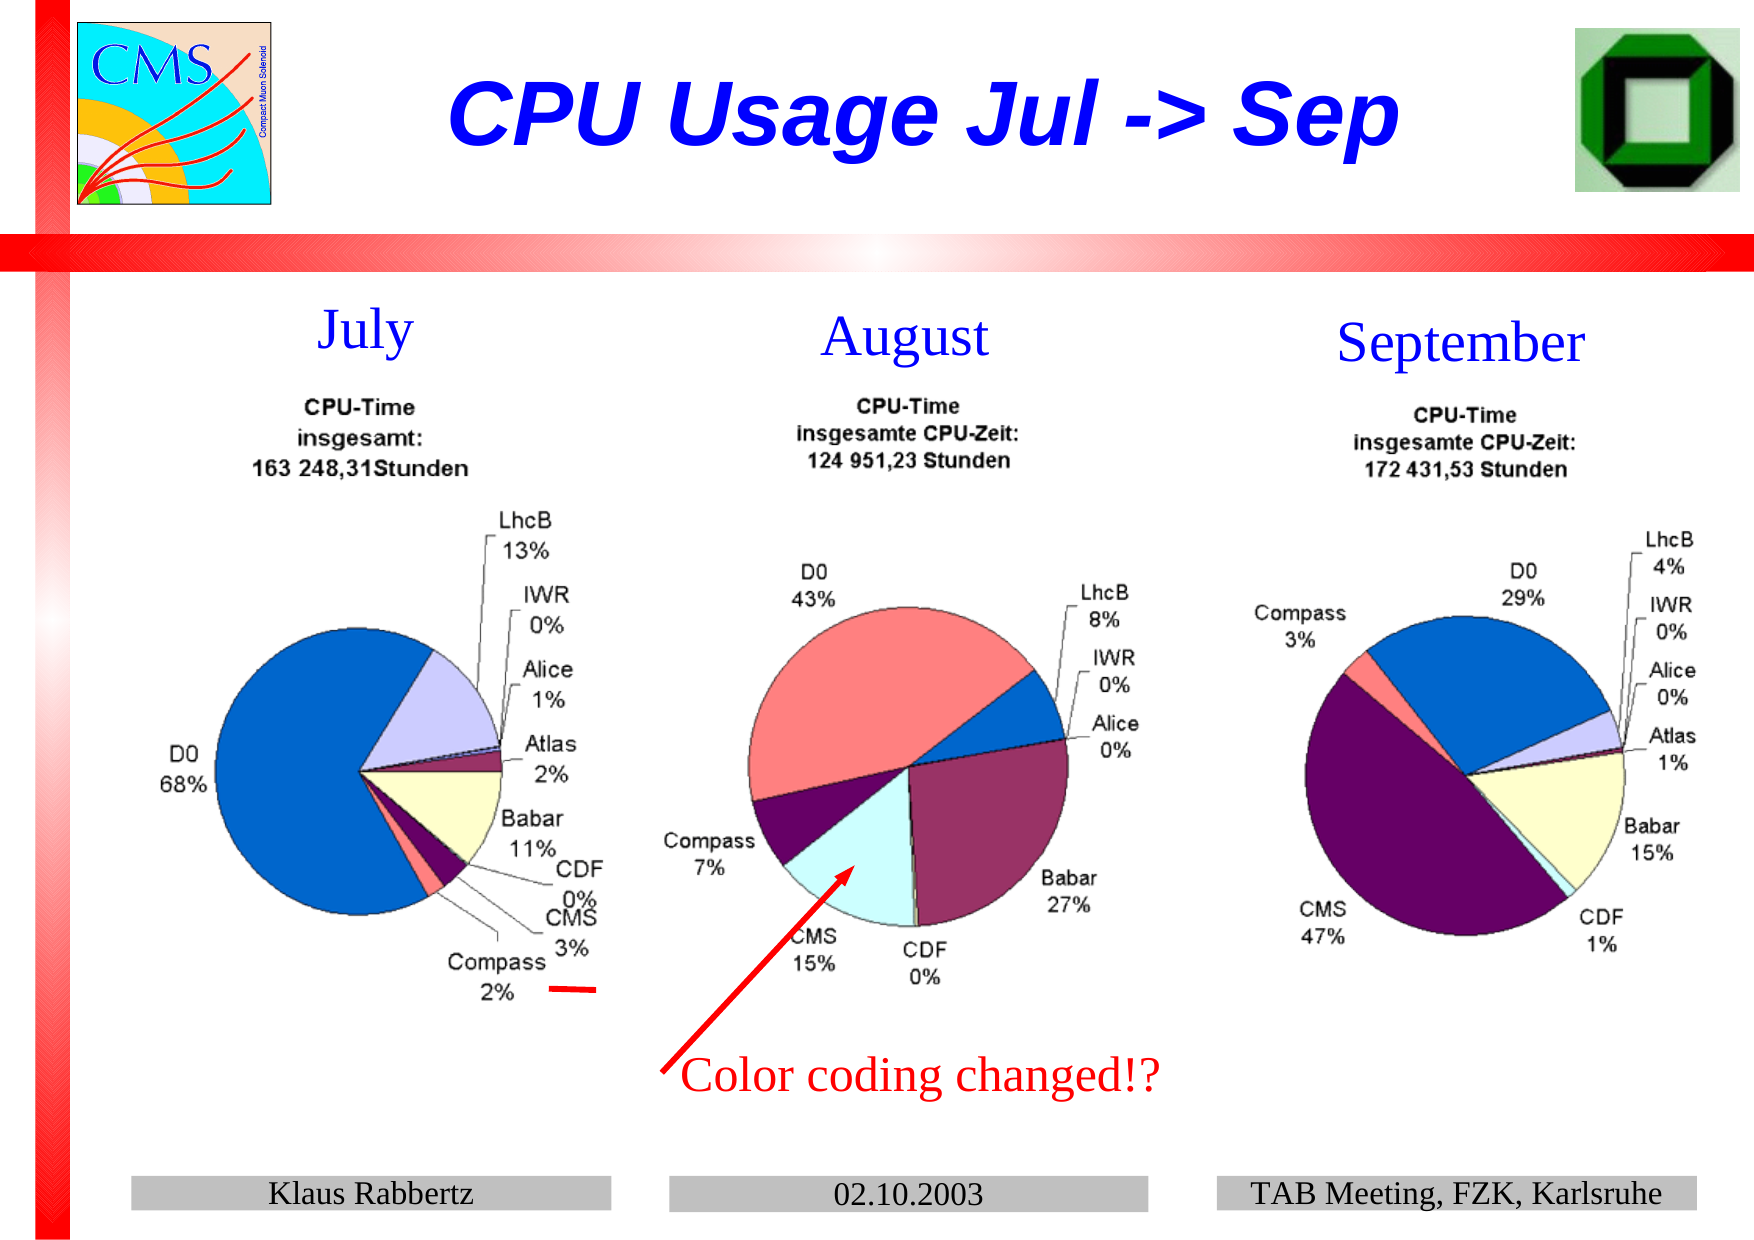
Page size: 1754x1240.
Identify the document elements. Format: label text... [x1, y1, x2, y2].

picture [1575, 28, 1740, 192]
title CPU Usage Jul -> Sep [282, 10, 1566, 218]
text_box July [317, 296, 416, 362]
text_box Color coding changed!? [680, 1046, 1163, 1102]
text_box August [820, 303, 990, 368]
picture [76, 21, 272, 205]
text_box September [1336, 309, 1586, 375]
picture [0, 367, 1754, 1058]
